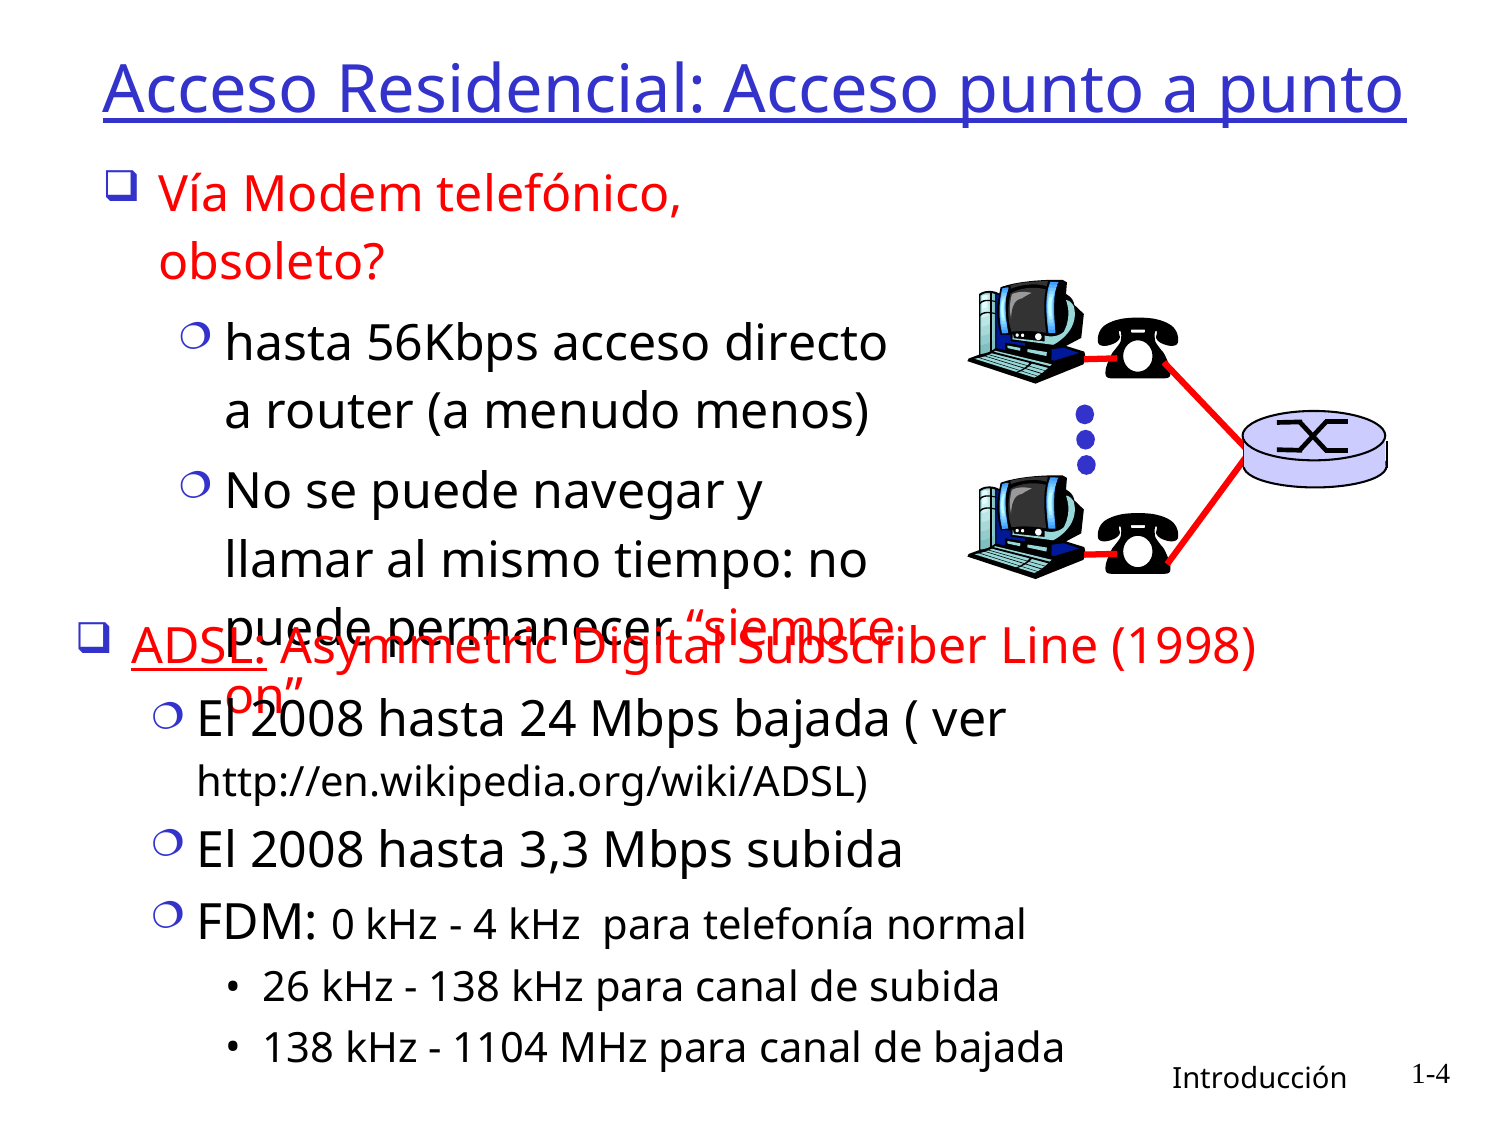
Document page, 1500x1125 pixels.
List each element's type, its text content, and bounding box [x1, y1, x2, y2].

text_box [1242, 410, 1387, 488]
text_box [1076, 429, 1095, 450]
text_box [1075, 404, 1095, 425]
list ADSL: Asymmetric Digital Subscriber Line (1998) El 2008 hasta 24 Mbps bajada ( ver http://en.wikipedia.org/wiki/ADSL) El 2008 hasta 3,3 Mbps subida FDM: 0 kHz - 4 kHz para telefonía normal 26 kHz - 138 kHz para canal de subida 138 kHz - 1104 MHz para canal de bajada [75, 613, 1426, 1064]
picture [1097, 317, 1179, 379]
text_box [1077, 455, 1096, 475]
title Acceso Residencial: Acceso punto a punto [87, 16, 1463, 158]
picture [1097, 513, 1179, 574]
list Vía Modem telefónico, obsoleto? hasta 56Kbps acceso directo a router (a menudo menos) No se puede navegar y llamar al mismo tiempo: no puede permanecer “siempre on” [87, 149, 938, 613]
picture [967, 474, 1088, 580]
picture [967, 278, 1088, 384]
